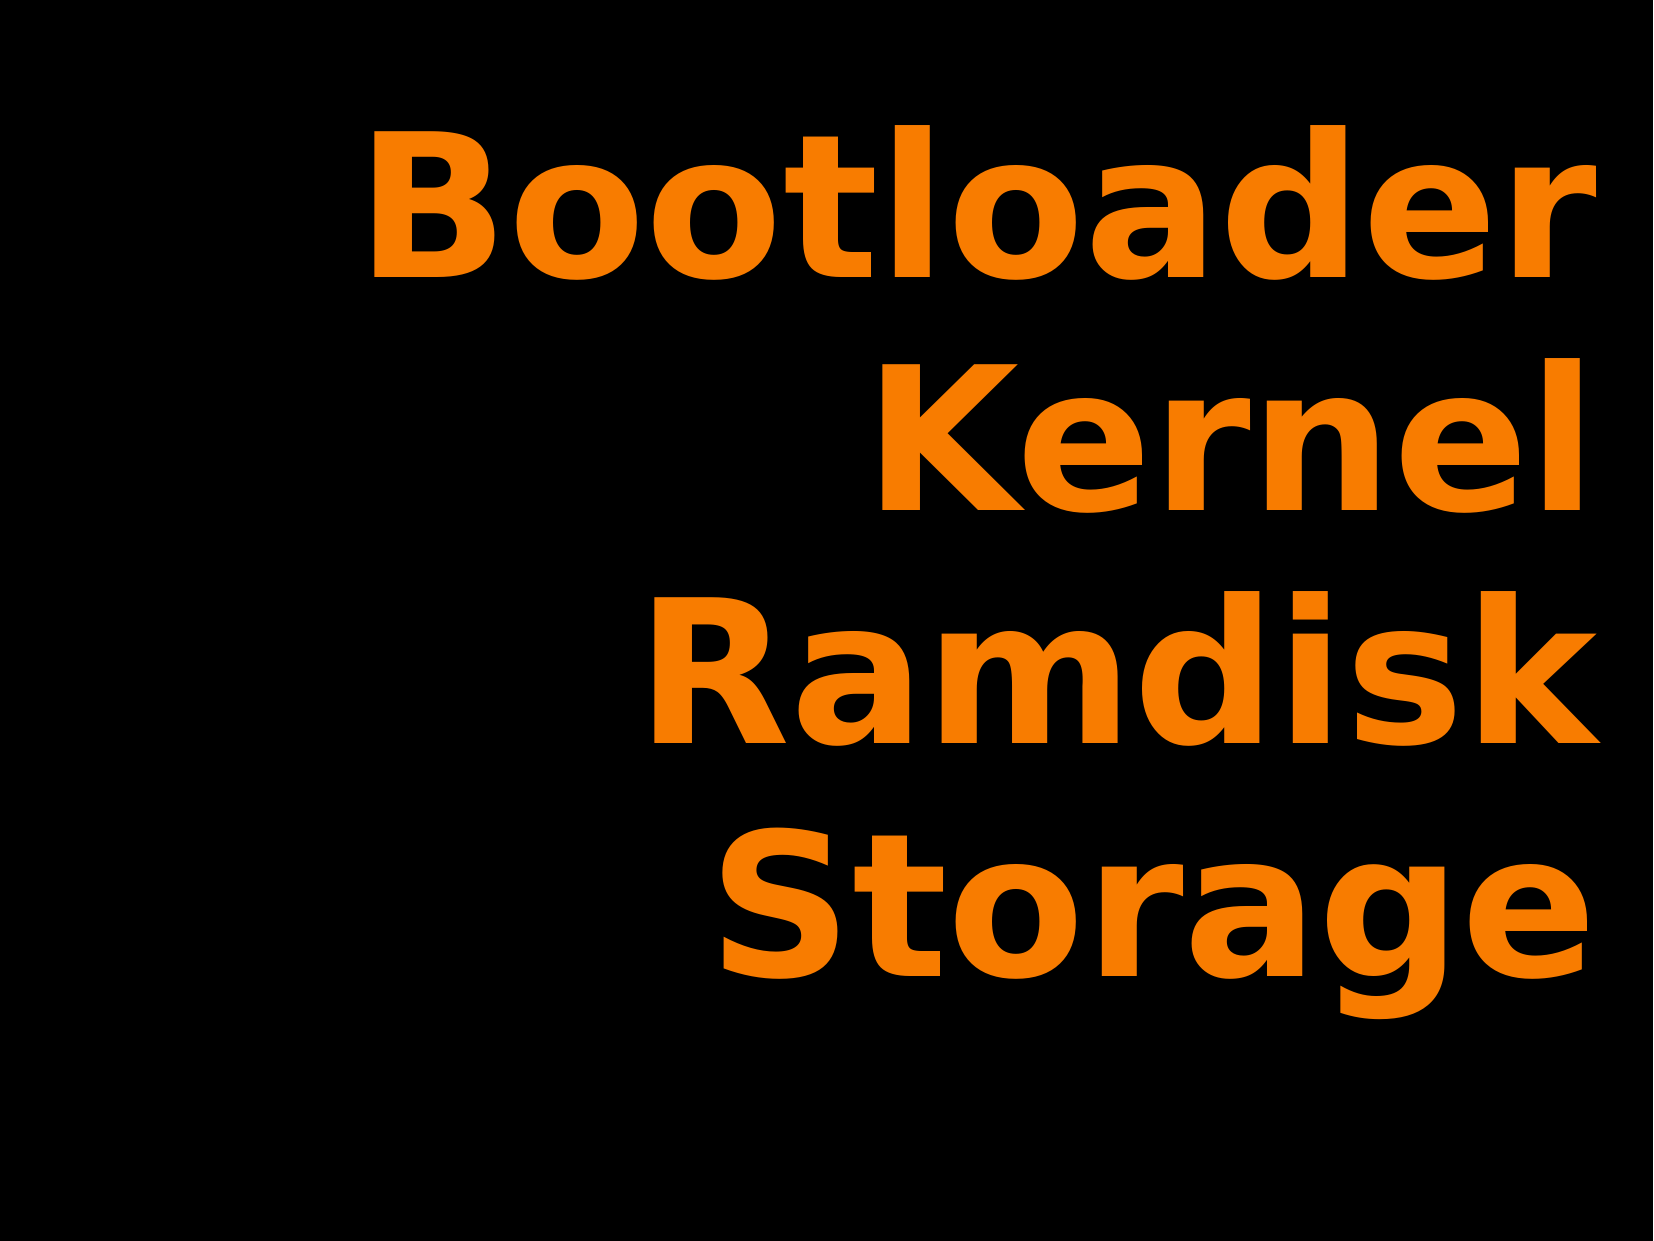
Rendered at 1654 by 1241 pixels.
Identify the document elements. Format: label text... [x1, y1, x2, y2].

text_box Bootloader Kernel Ramdisk Storage [112, 84, 1613, 1135]
